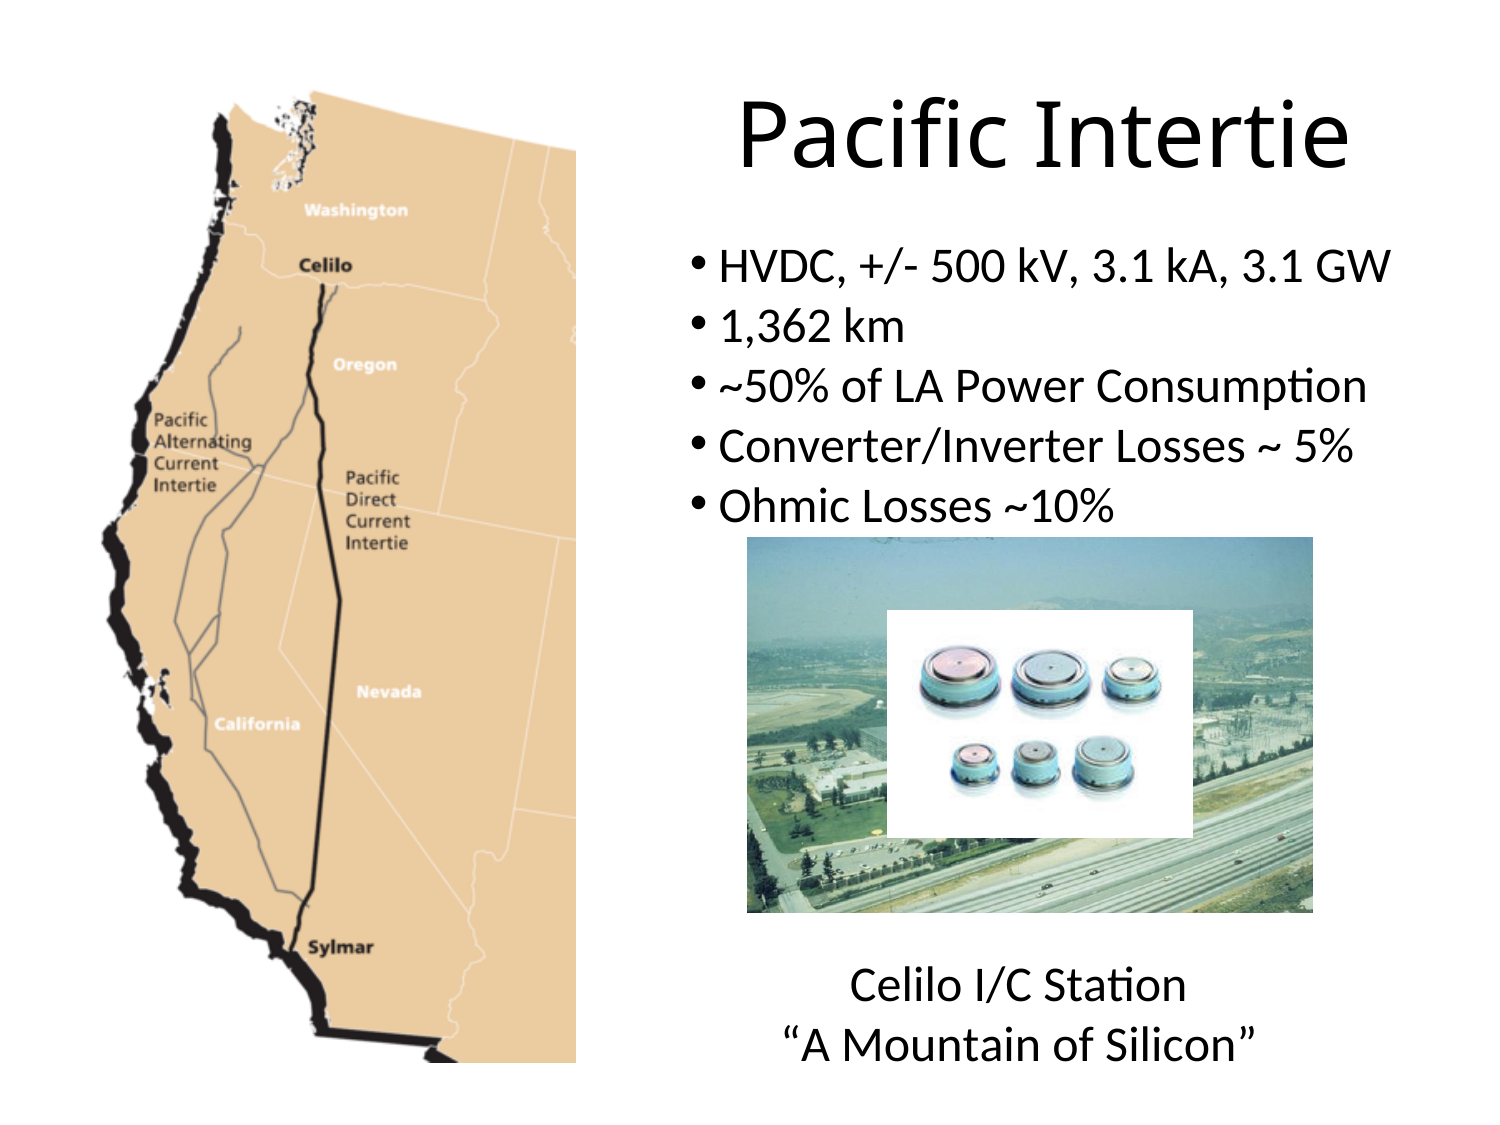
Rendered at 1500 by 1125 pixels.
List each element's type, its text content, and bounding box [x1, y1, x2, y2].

title Pacific Intertie [649, 37, 1438, 225]
picture [62, 68, 576, 1063]
text_box Celilo I/C Station “A Mountain of Silicon” [699, 943, 1338, 1080]
picture [747, 537, 1313, 913]
text_box HVDC, +/- 500 kV, 3.1 kA, 3.1 GW 1,362 km ~50% of LA Power Consumption Converter/Inverter Losses ~ 5% Ohmic Losses ~10% [675, 224, 1413, 541]
